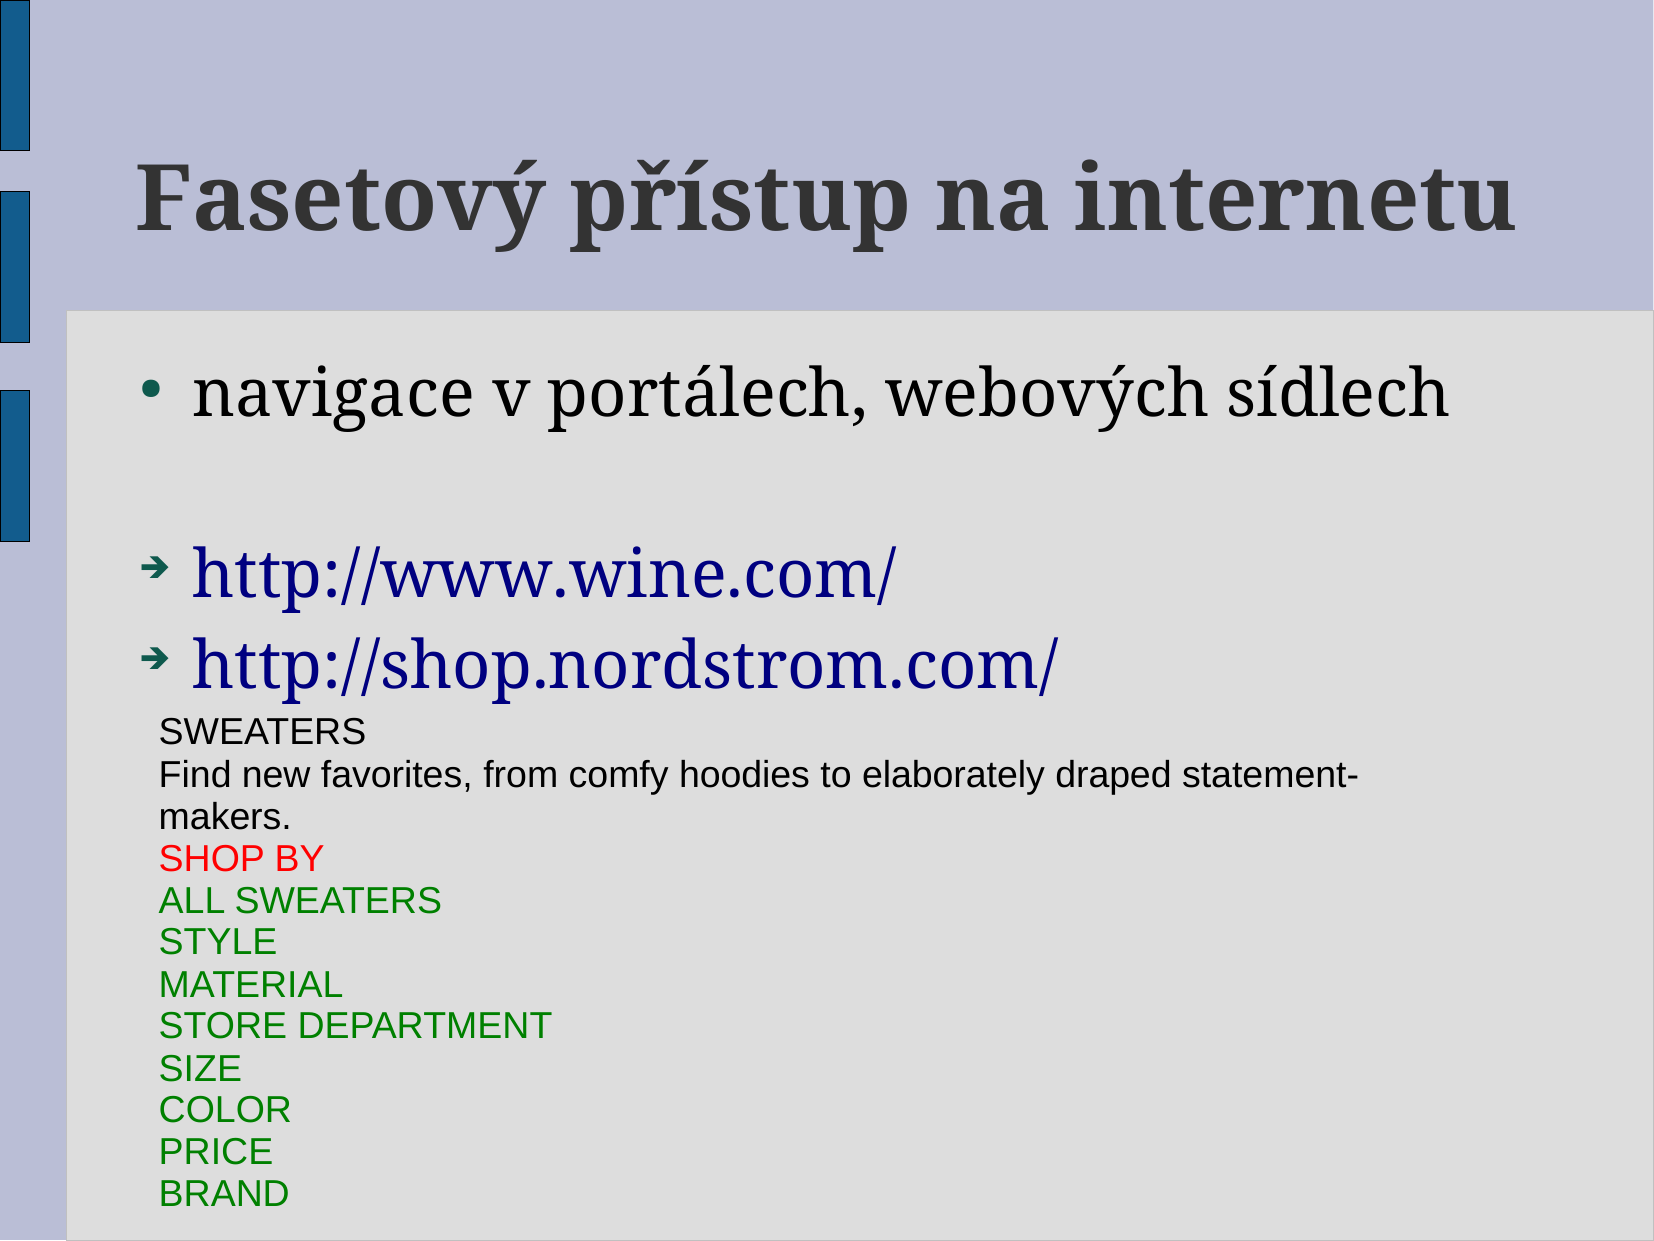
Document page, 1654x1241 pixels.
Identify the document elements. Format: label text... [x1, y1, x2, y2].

text_box SWEATERS Find new favorites, from comfy hoodies to elaborately draped statement-makers. SHOP BY ALL SWEATERS STYLE MATERIAL STORE DEPARTMENT SIZE COLOR PRICE BRAND [144, 703, 1506, 1182]
title Fasetový přístup na internetu [121, 98, 1534, 291]
list navigace v portálech, webových sídlech http://www.wine.com/ http://shop.nordstrom.com/ [121, 344, 1534, 1112]
